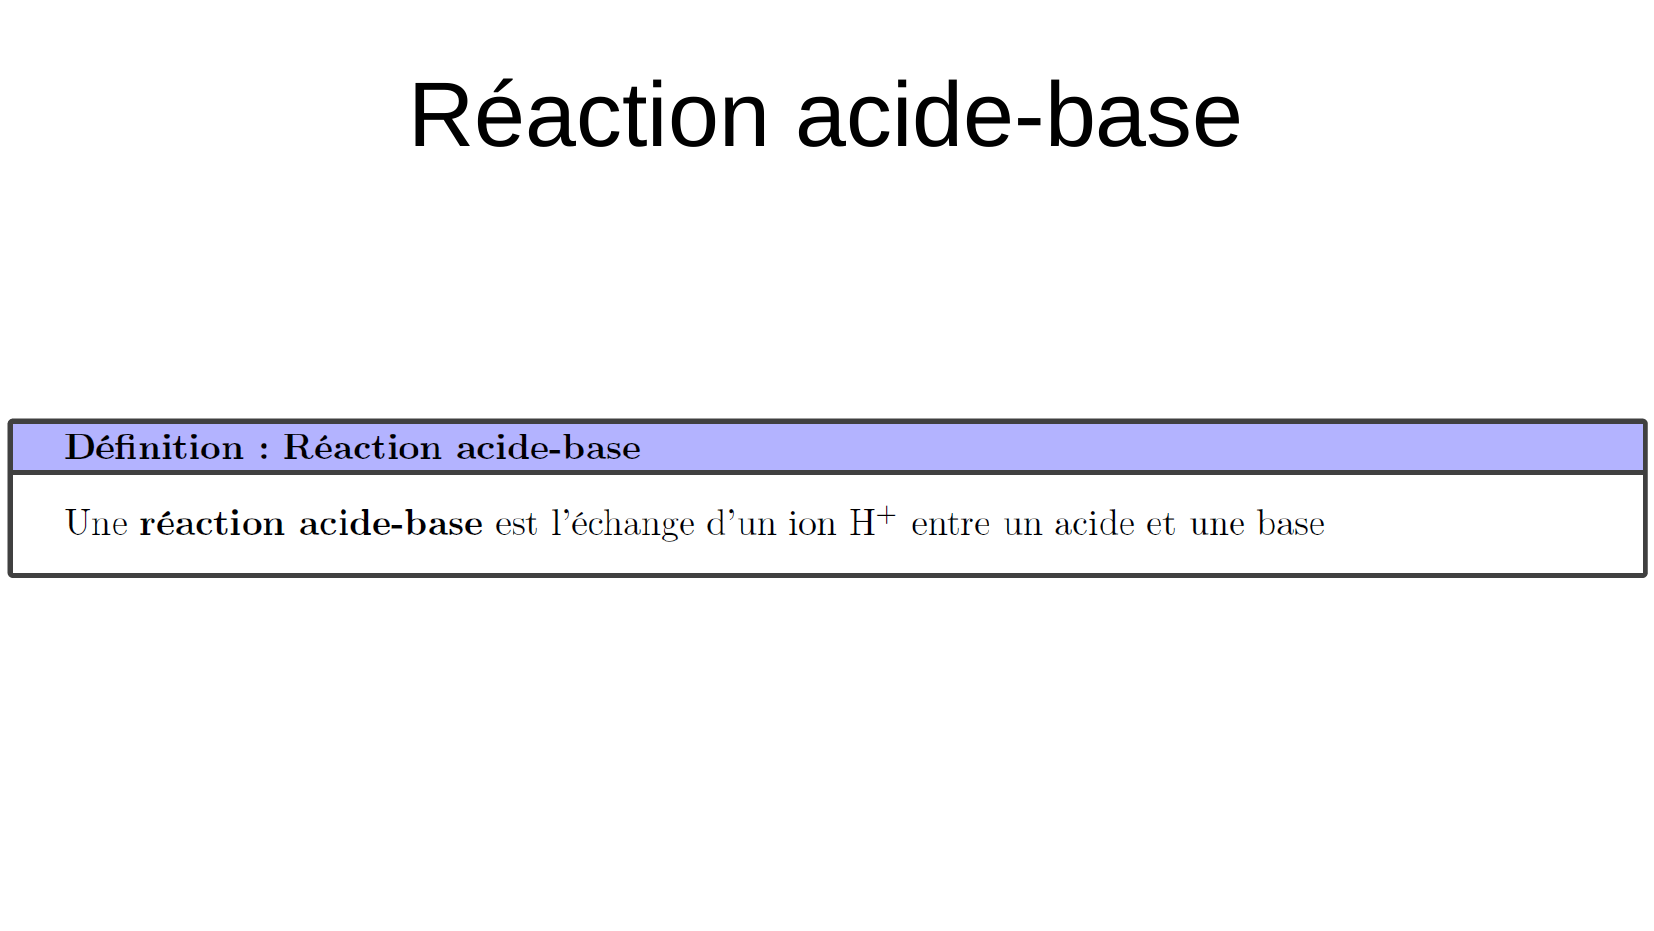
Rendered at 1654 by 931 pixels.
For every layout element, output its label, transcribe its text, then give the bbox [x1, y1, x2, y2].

picture [0, 413, 1654, 582]
title Réaction acide-base [82, 37, 1571, 193]
